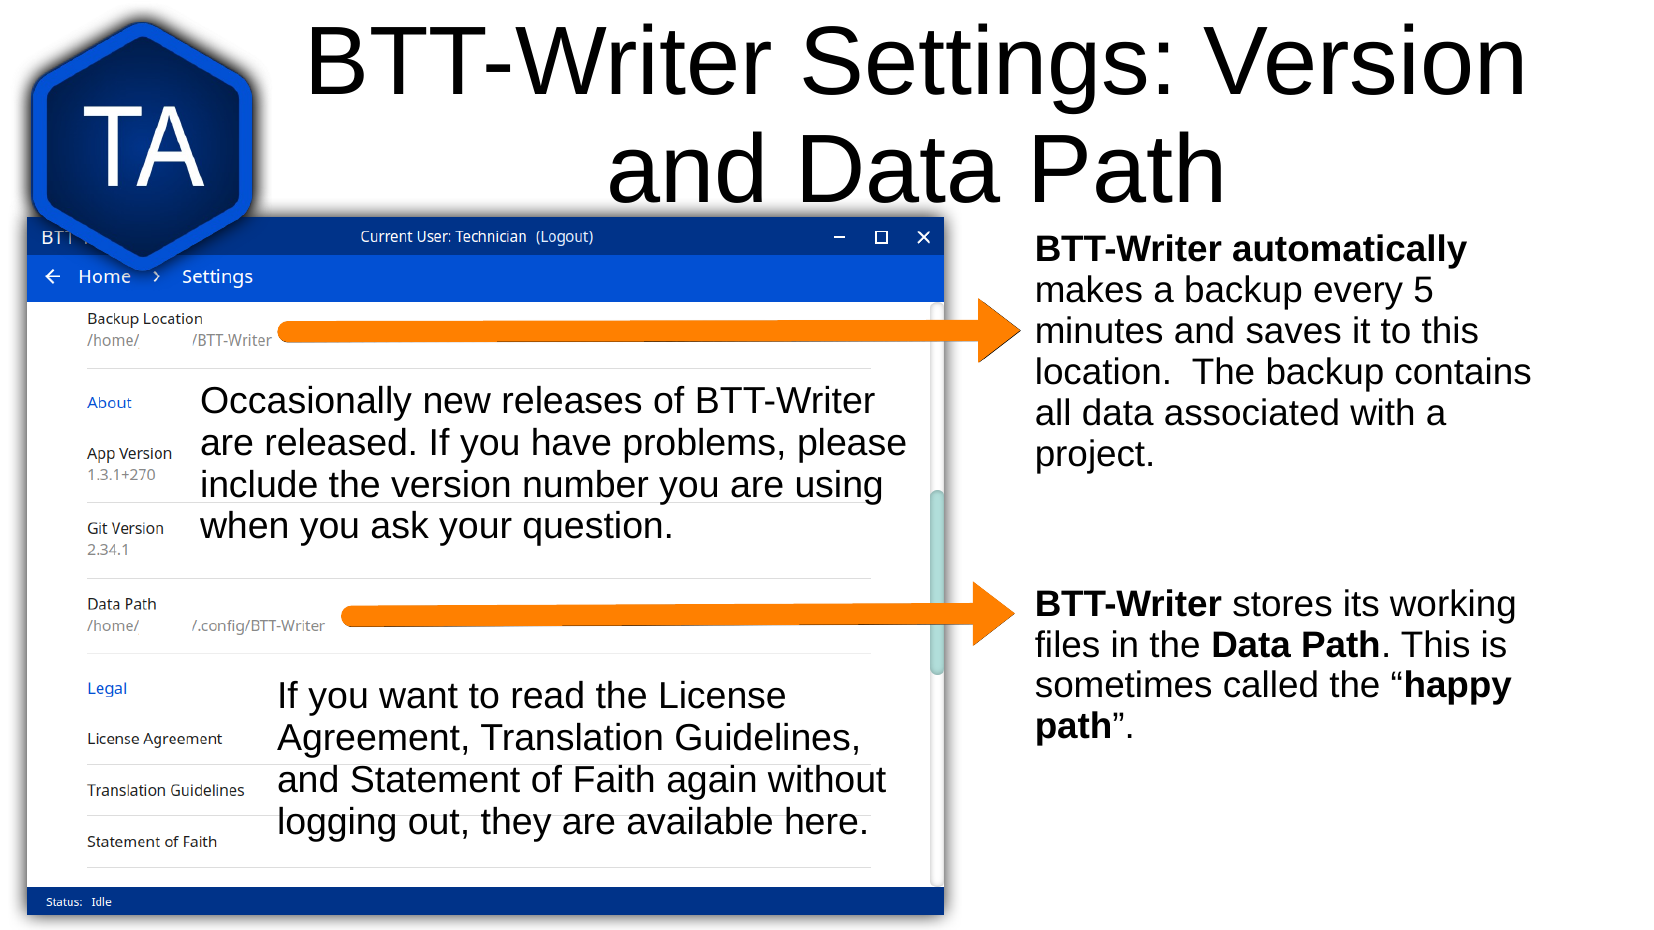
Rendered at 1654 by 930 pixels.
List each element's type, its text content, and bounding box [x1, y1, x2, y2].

text_box If you want to read the License Agreement, Translation Guidelines, and Statement of Faith again without logging out, they are available here. [262, 666, 925, 875]
text_box Occasionally new releases of BTT-Writer are released. If you have problems, please include the version number you are using when you ask your question. [185, 371, 925, 580]
text_box BTT-Writer automatically makes a backup every 5 minutes and saves it to this location. The backup contains all data associated with a project. [1020, 220, 1580, 482]
text_box BTT-Writer stores its working files in the Data Path. This is sometimes called the “happy path”. [1020, 575, 1580, 755]
picture [5, 9, 944, 915]
title BTT-Writer Settings: Version and Data Path [294, 6, 1571, 224]
